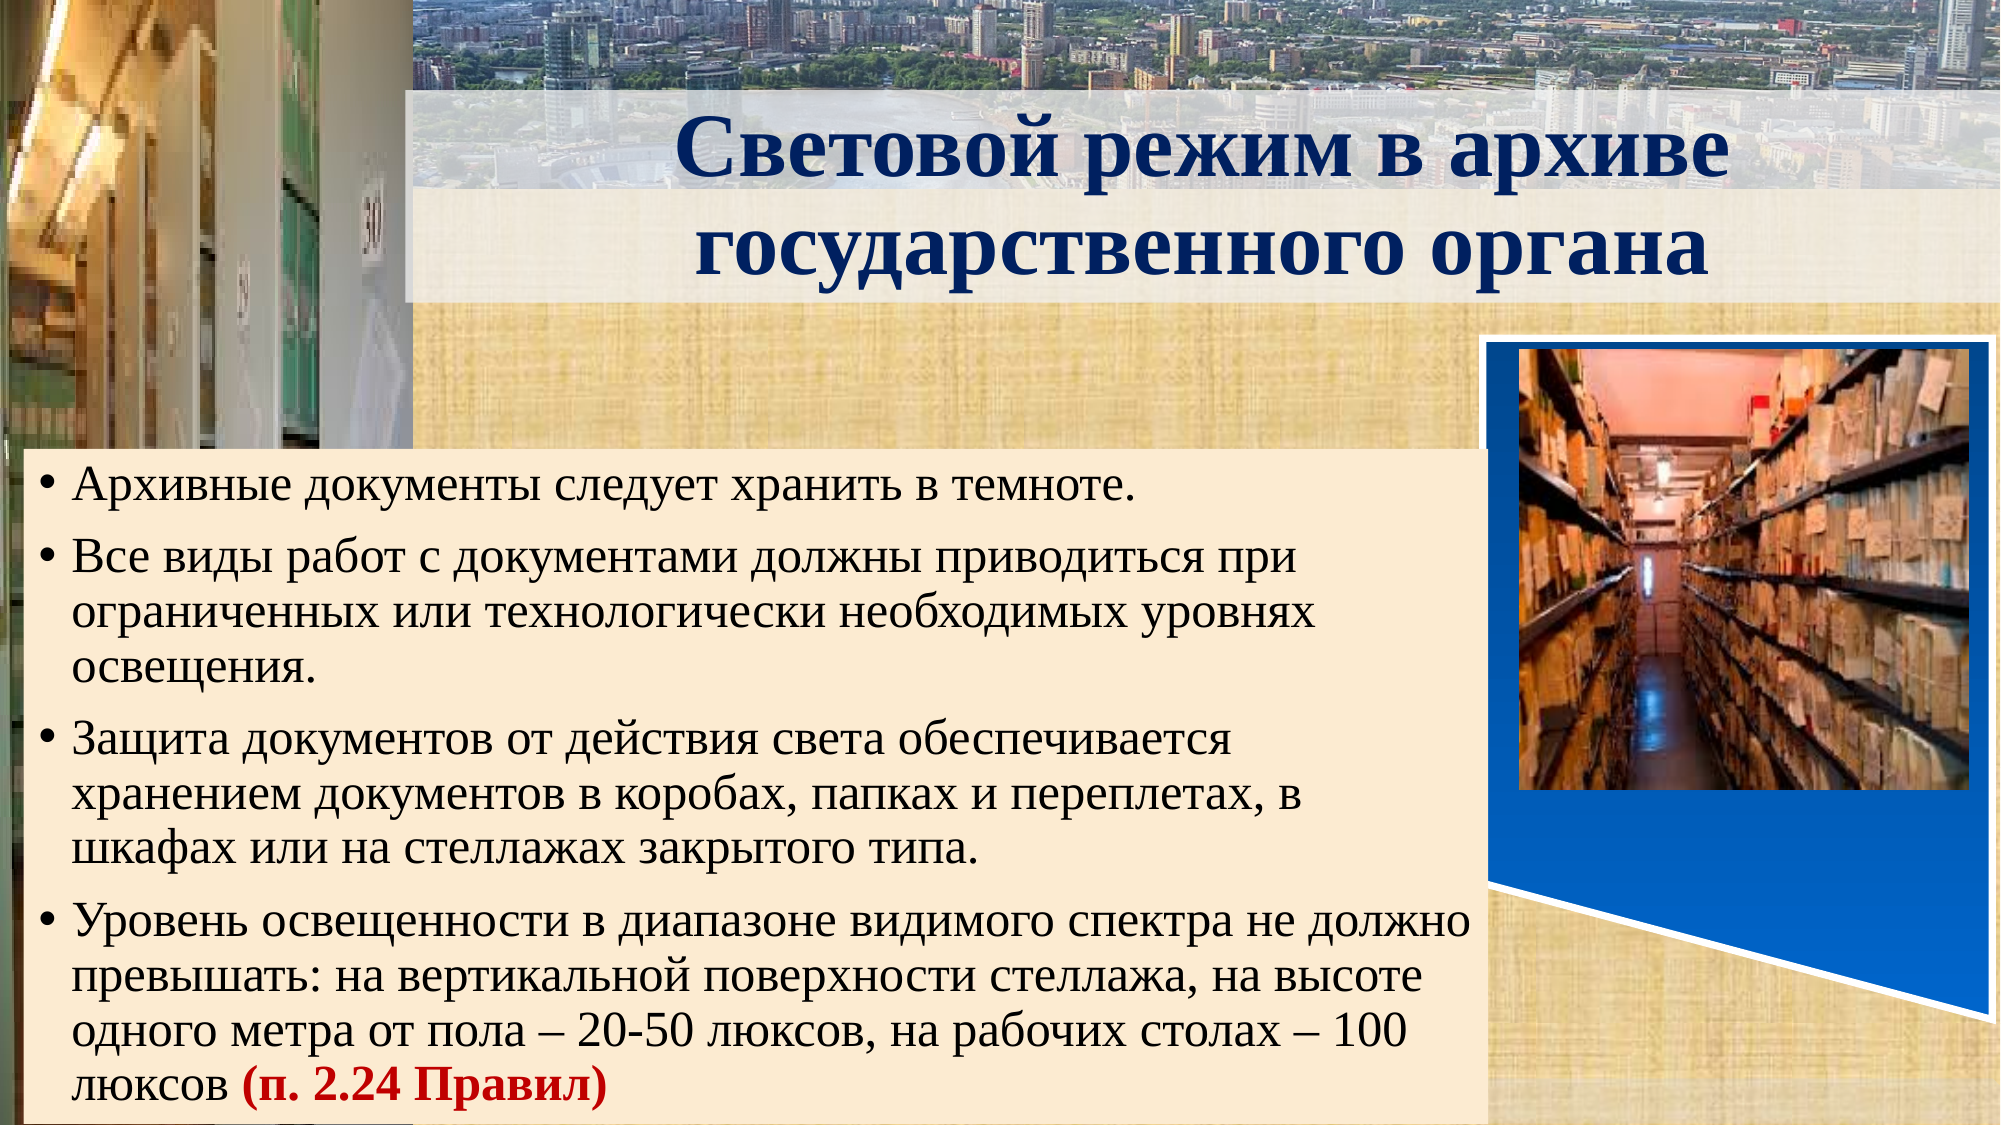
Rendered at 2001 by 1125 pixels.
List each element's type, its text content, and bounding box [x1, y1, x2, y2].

list Архивные документы следует хранить в темноте. Все виды работ с документами должны приводиться при ограниченных или технологически необходимых уровнях освещения. Защита документов от действия света обеспечивается хранением документов в коробах, папках и переплетах, в шкафах или на стеллажах закрытого типа. Уровень освещенности в диапазоне видимого спектра не должно превышать: на вертикальной поверхности стеллажа, на высоте одного метра от пола – 20-50 люксов, на рабочих столах – 100 люксов (п. 2.24 Правил) [23, 448, 1489, 1124]
picture [1519, 349, 1969, 790]
text_box Резкие колебания (сезонные и в течении одних суток) температуры (+/- 5 С) и относительной влажности воздуха (+/- 10%) не допускаются. [1013, 0, 1320, 90]
picture [0, 0, 2001, 1125]
title Световой режим в архиве государственного органа [405, 90, 2000, 303]
